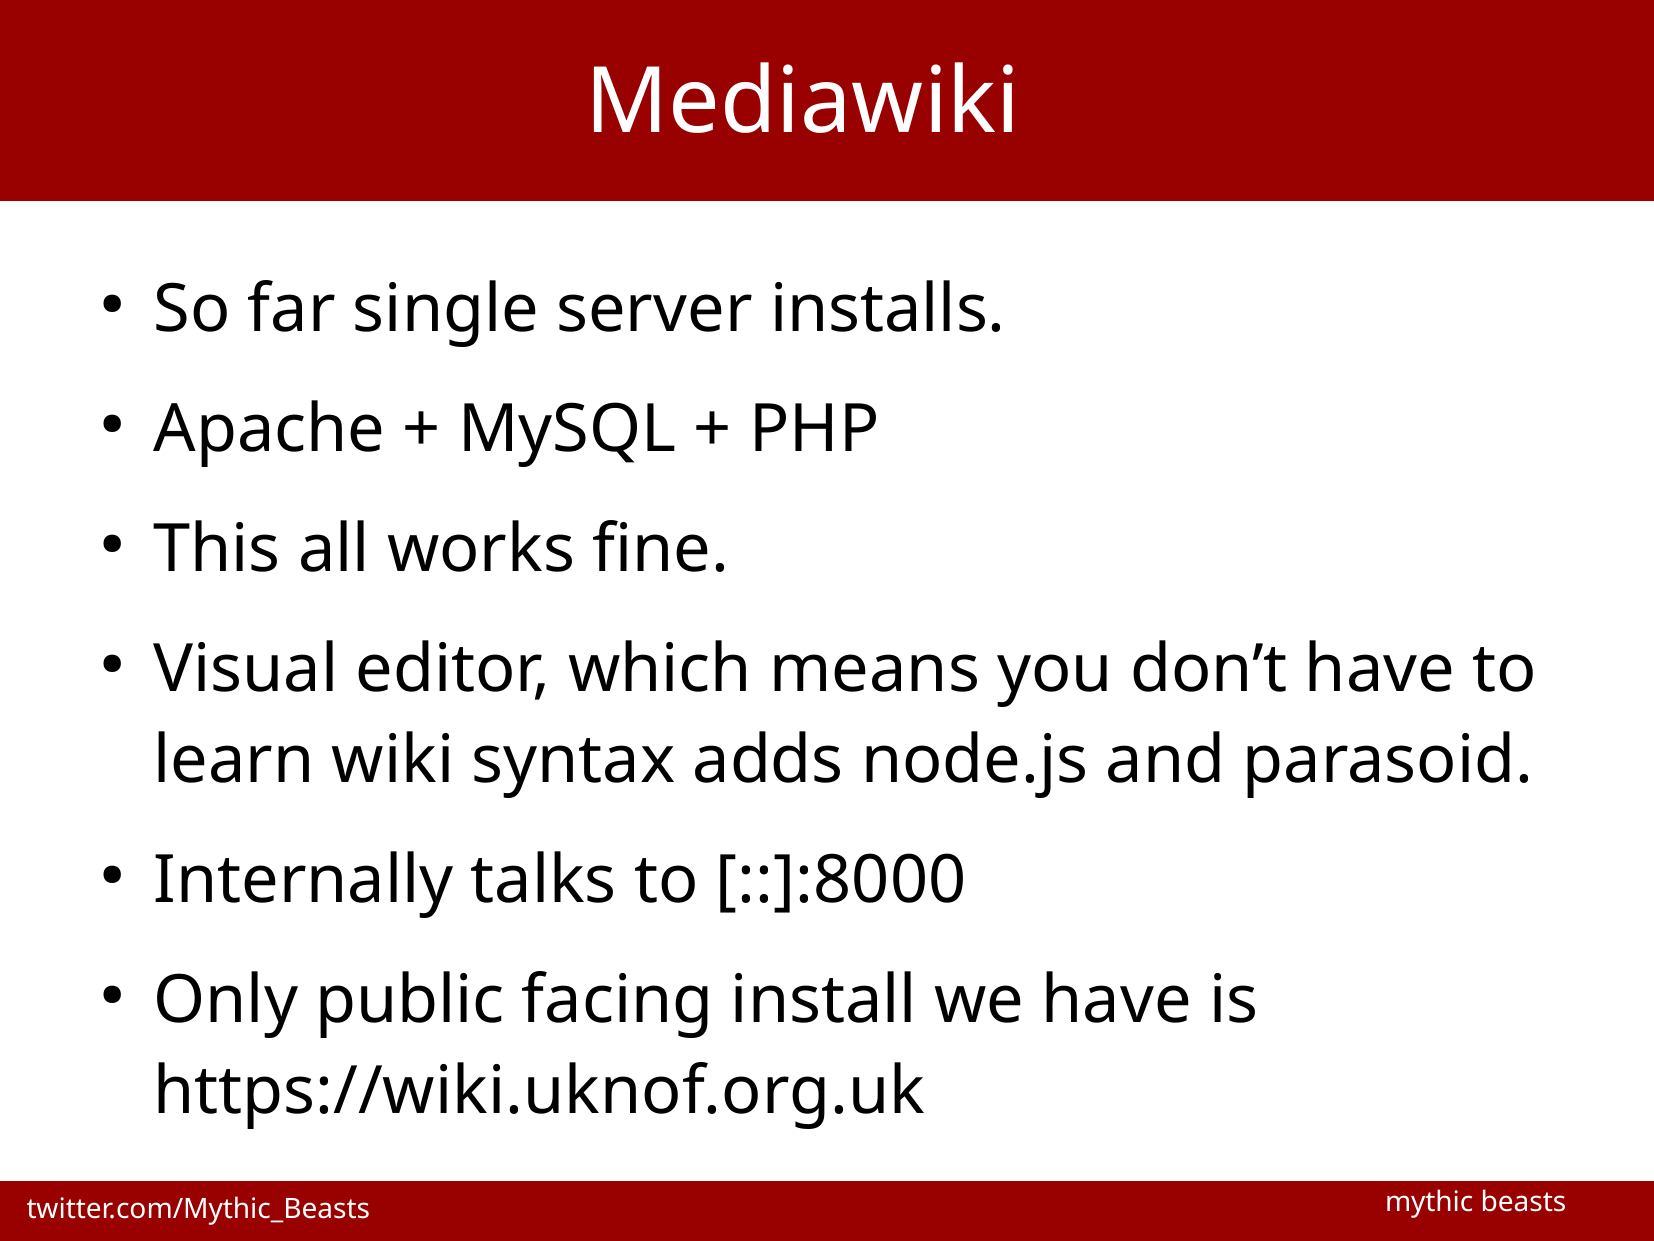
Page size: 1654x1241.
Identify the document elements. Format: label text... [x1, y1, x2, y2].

title Mediawiki [59, 0, 1548, 201]
list So far single server installs. Apache + MySQL + PHP This all works fine. Visual editor, which means you don’t have to learn wiki syntax adds node.js and parasoid. Internally talks to [::]:8000 Only public facing install we have is https://wiki.uknof.org.uk [82, 259, 1571, 1063]
